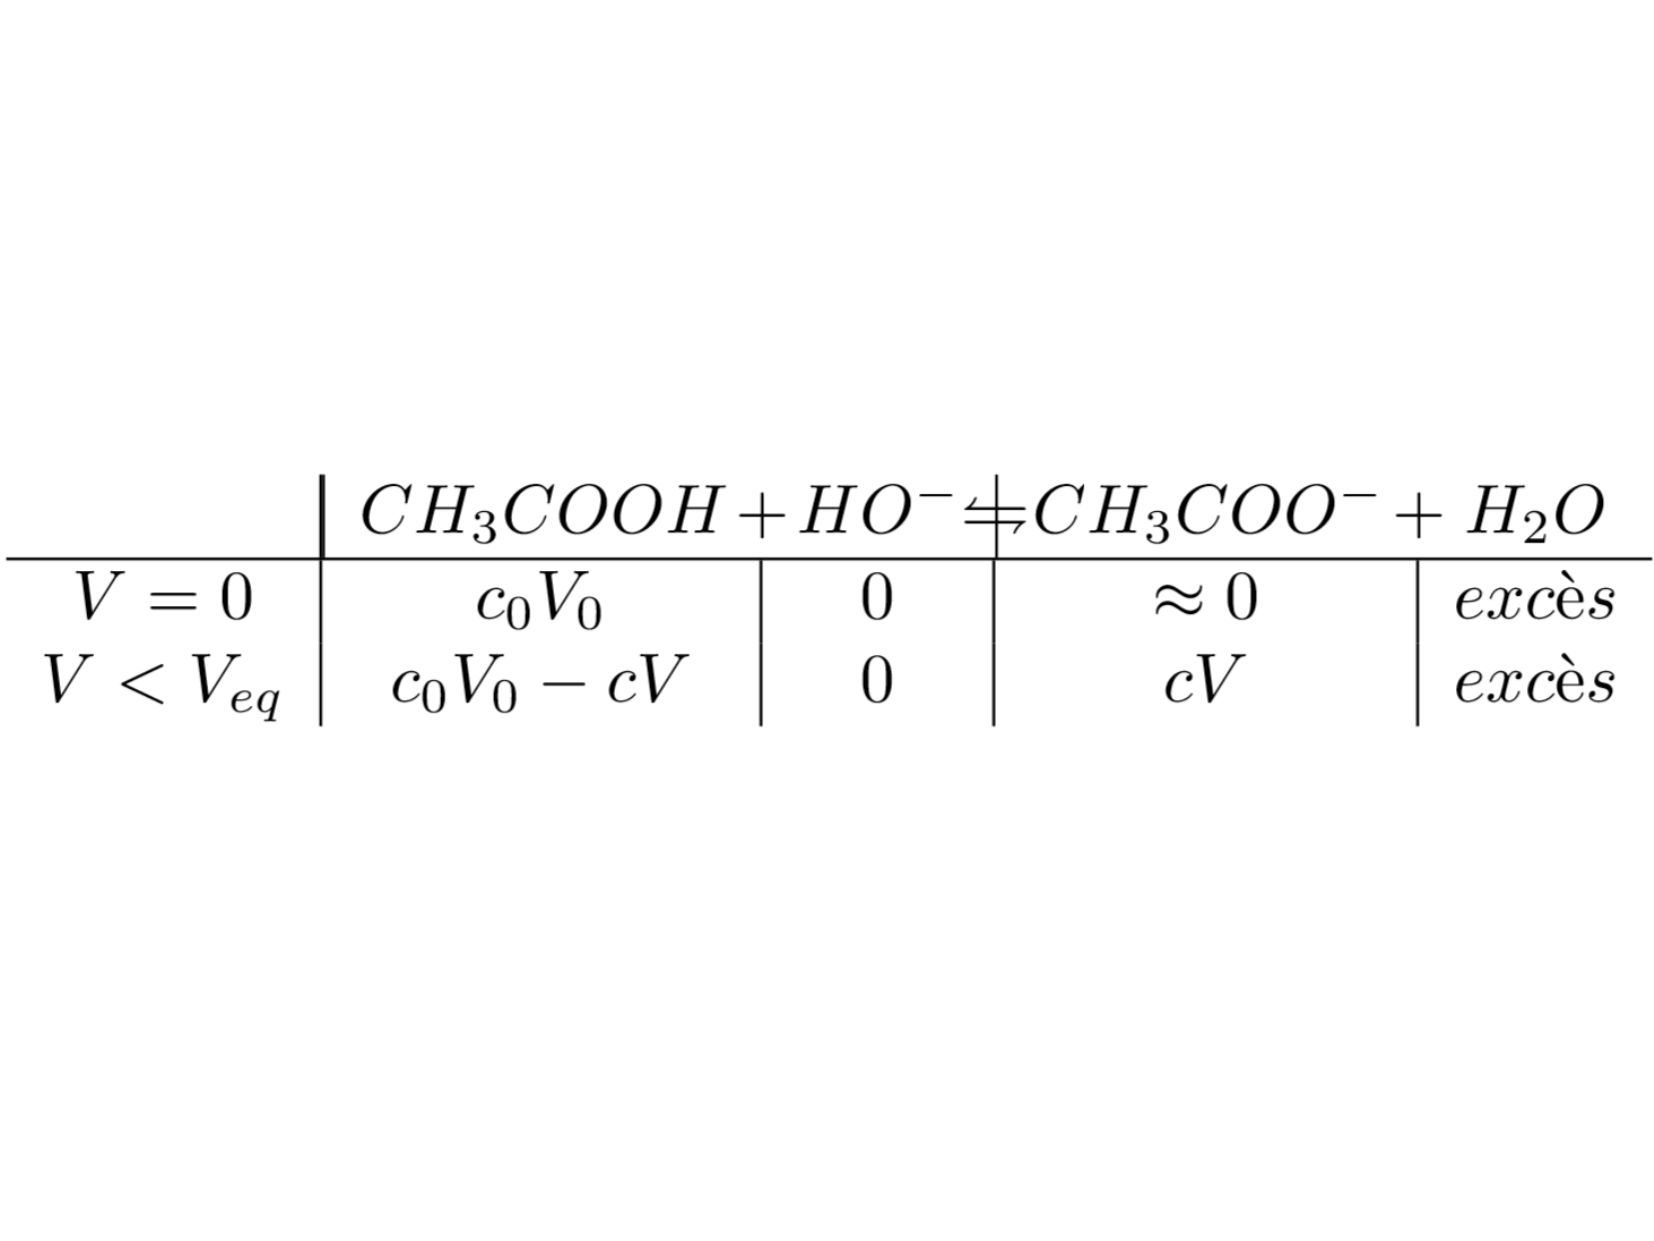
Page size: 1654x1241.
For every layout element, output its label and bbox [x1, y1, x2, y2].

picture [0, 460, 1654, 739]
